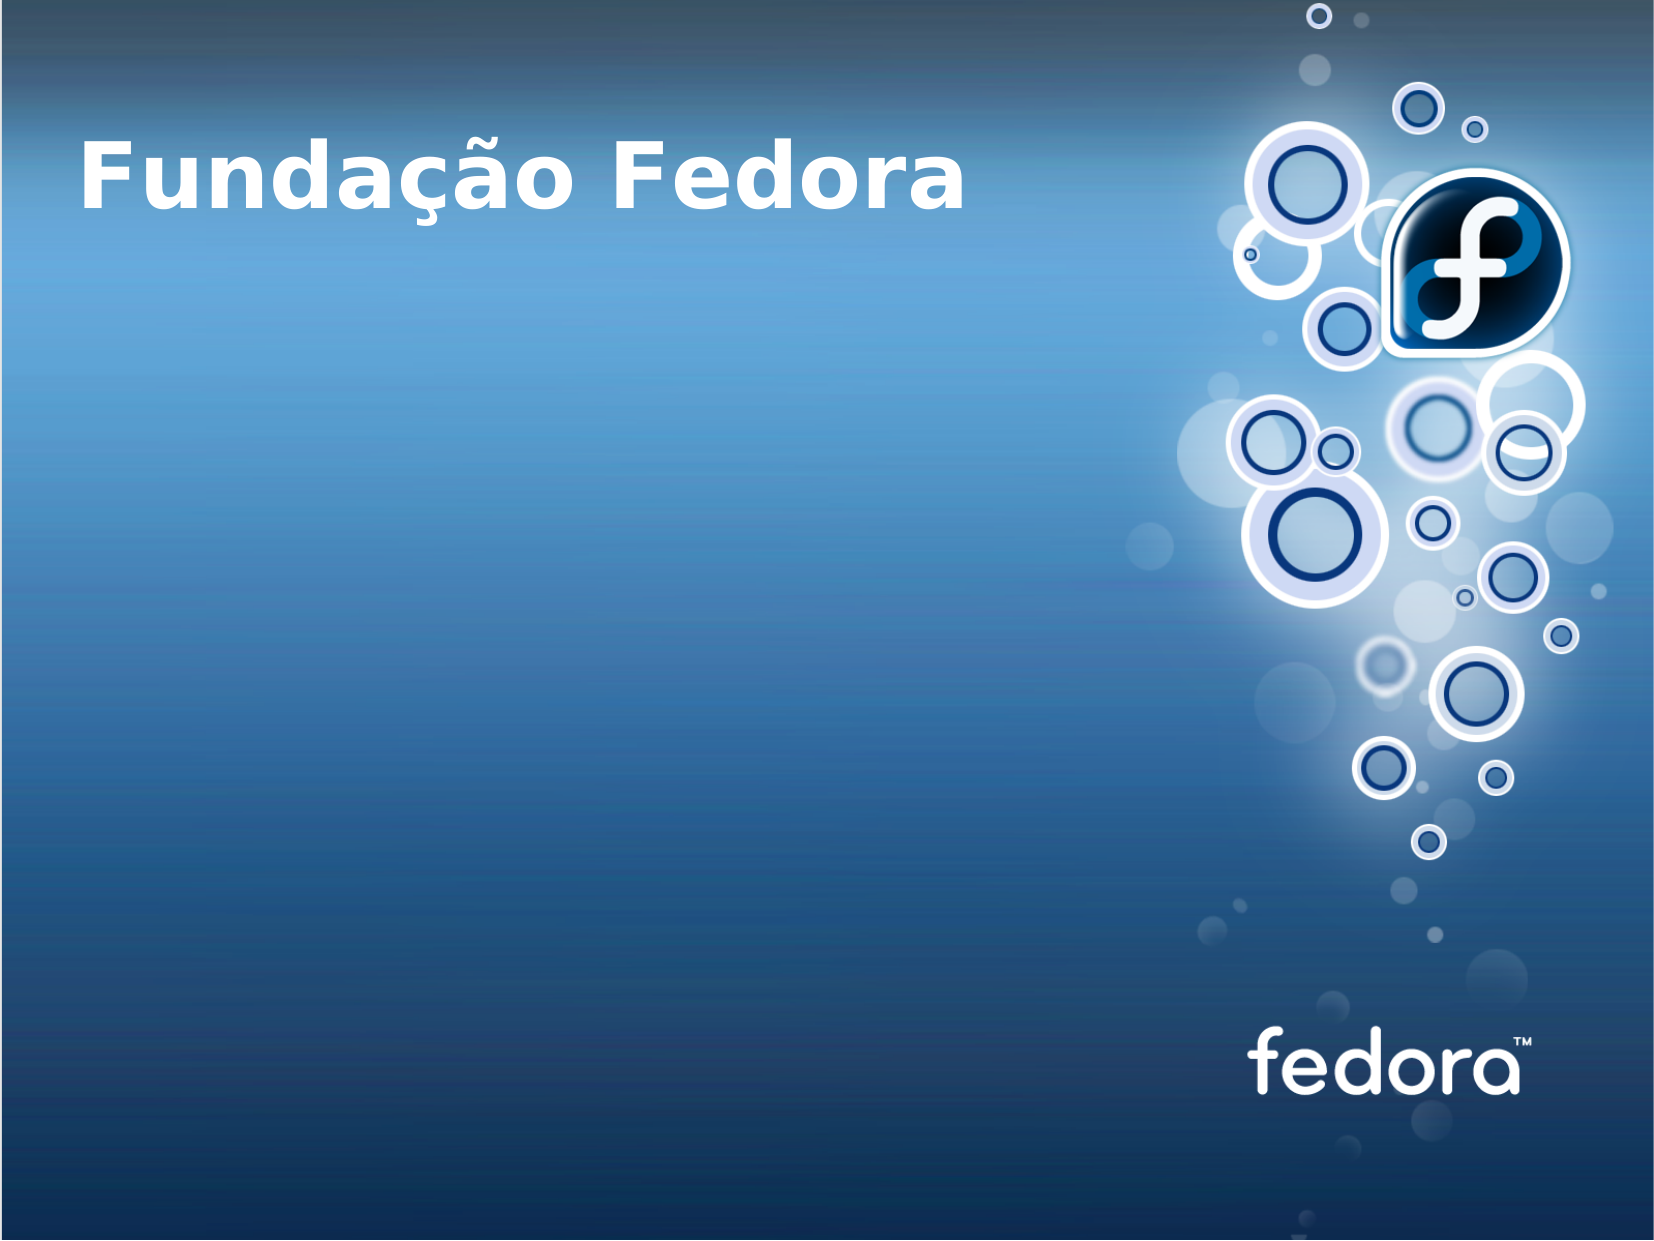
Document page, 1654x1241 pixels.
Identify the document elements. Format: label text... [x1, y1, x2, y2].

picture [1, 0, 1654, 1240]
title Fundação Fedora [76, 73, 1565, 281]
